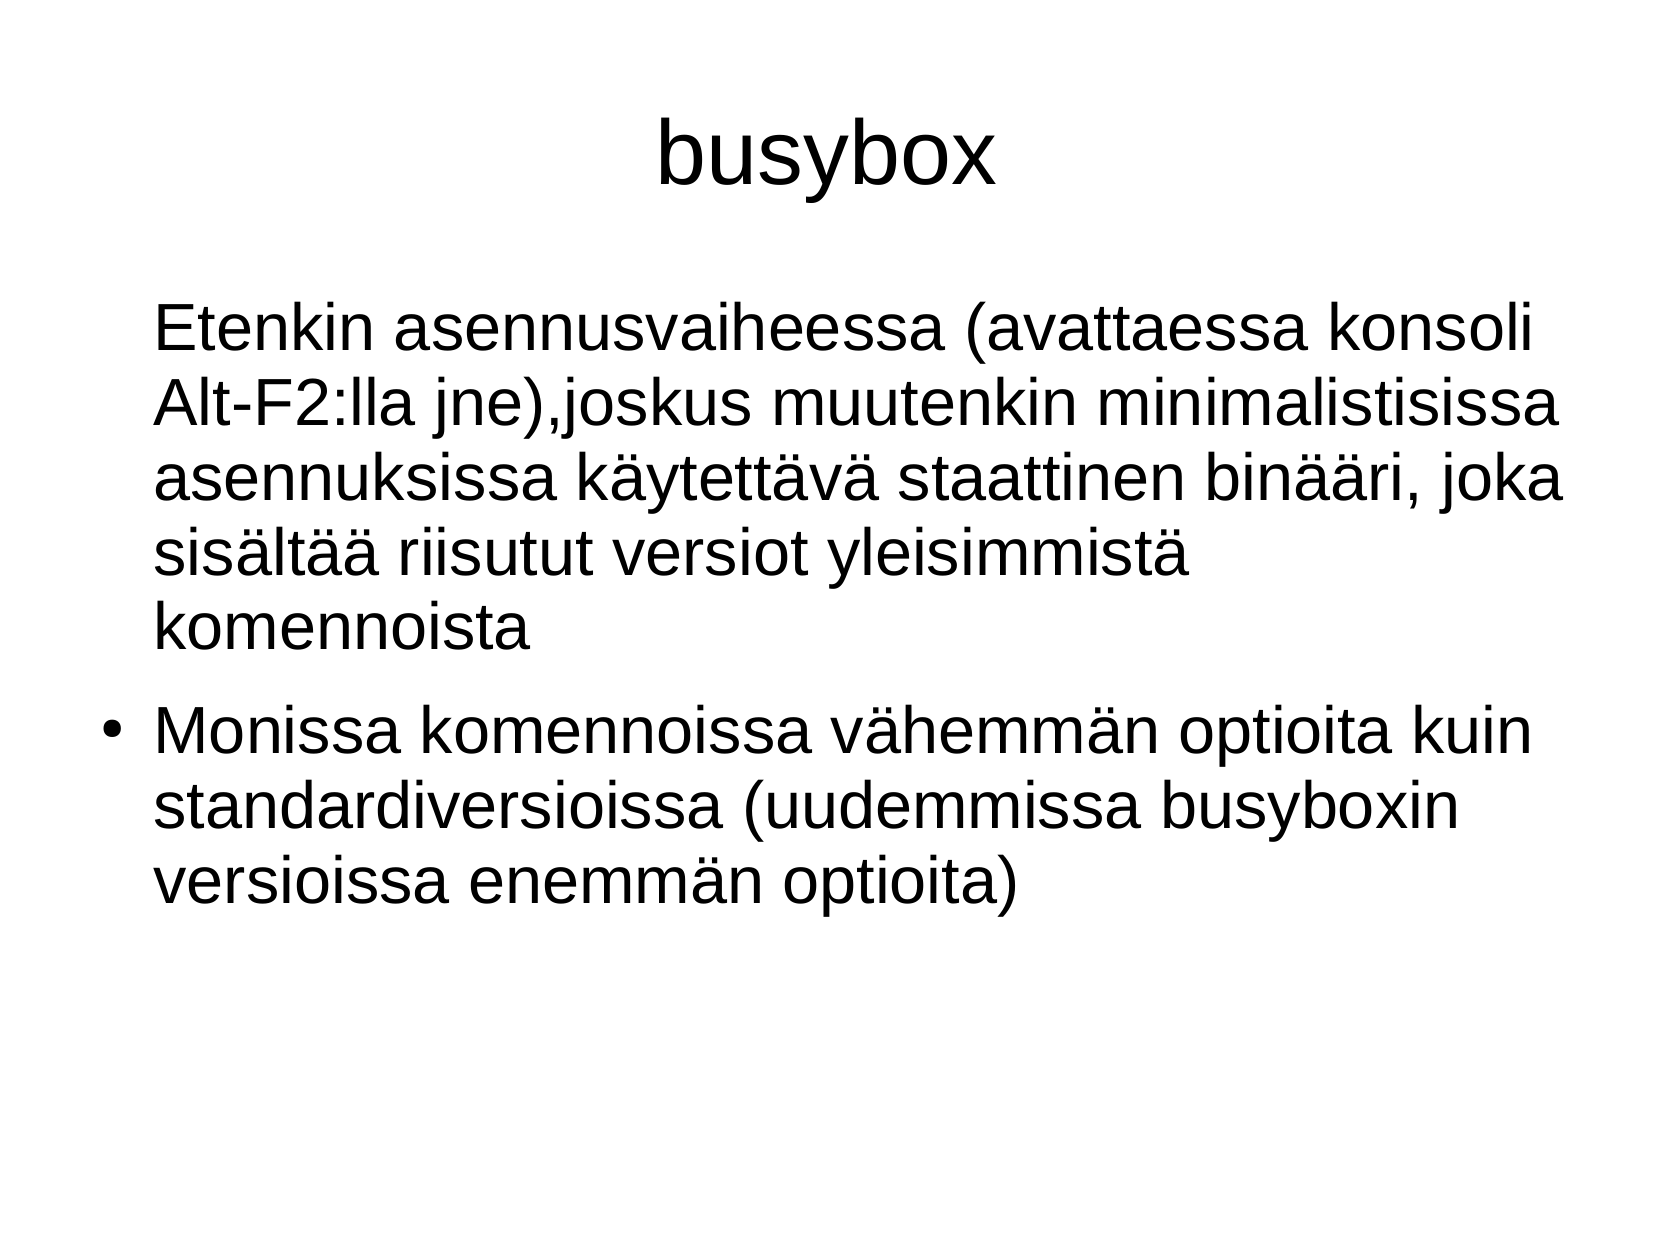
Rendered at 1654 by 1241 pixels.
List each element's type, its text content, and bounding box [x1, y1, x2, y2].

list Etenkin asennusvaiheessa (avattaessa konsoli Alt-F2:lla jne),joskus muutenkin minimalistisissa asennuksissa käytettävä staattinen binääri, joka sisältää riisutut versiot yleisimmistä komennoista Monissa komennoissa vähemmän optioita kuin standardiversioissa (uudemmissa busyboxin versioissa enemmän optioita) [82, 290, 1571, 1010]
title busybox [82, 49, 1571, 257]
